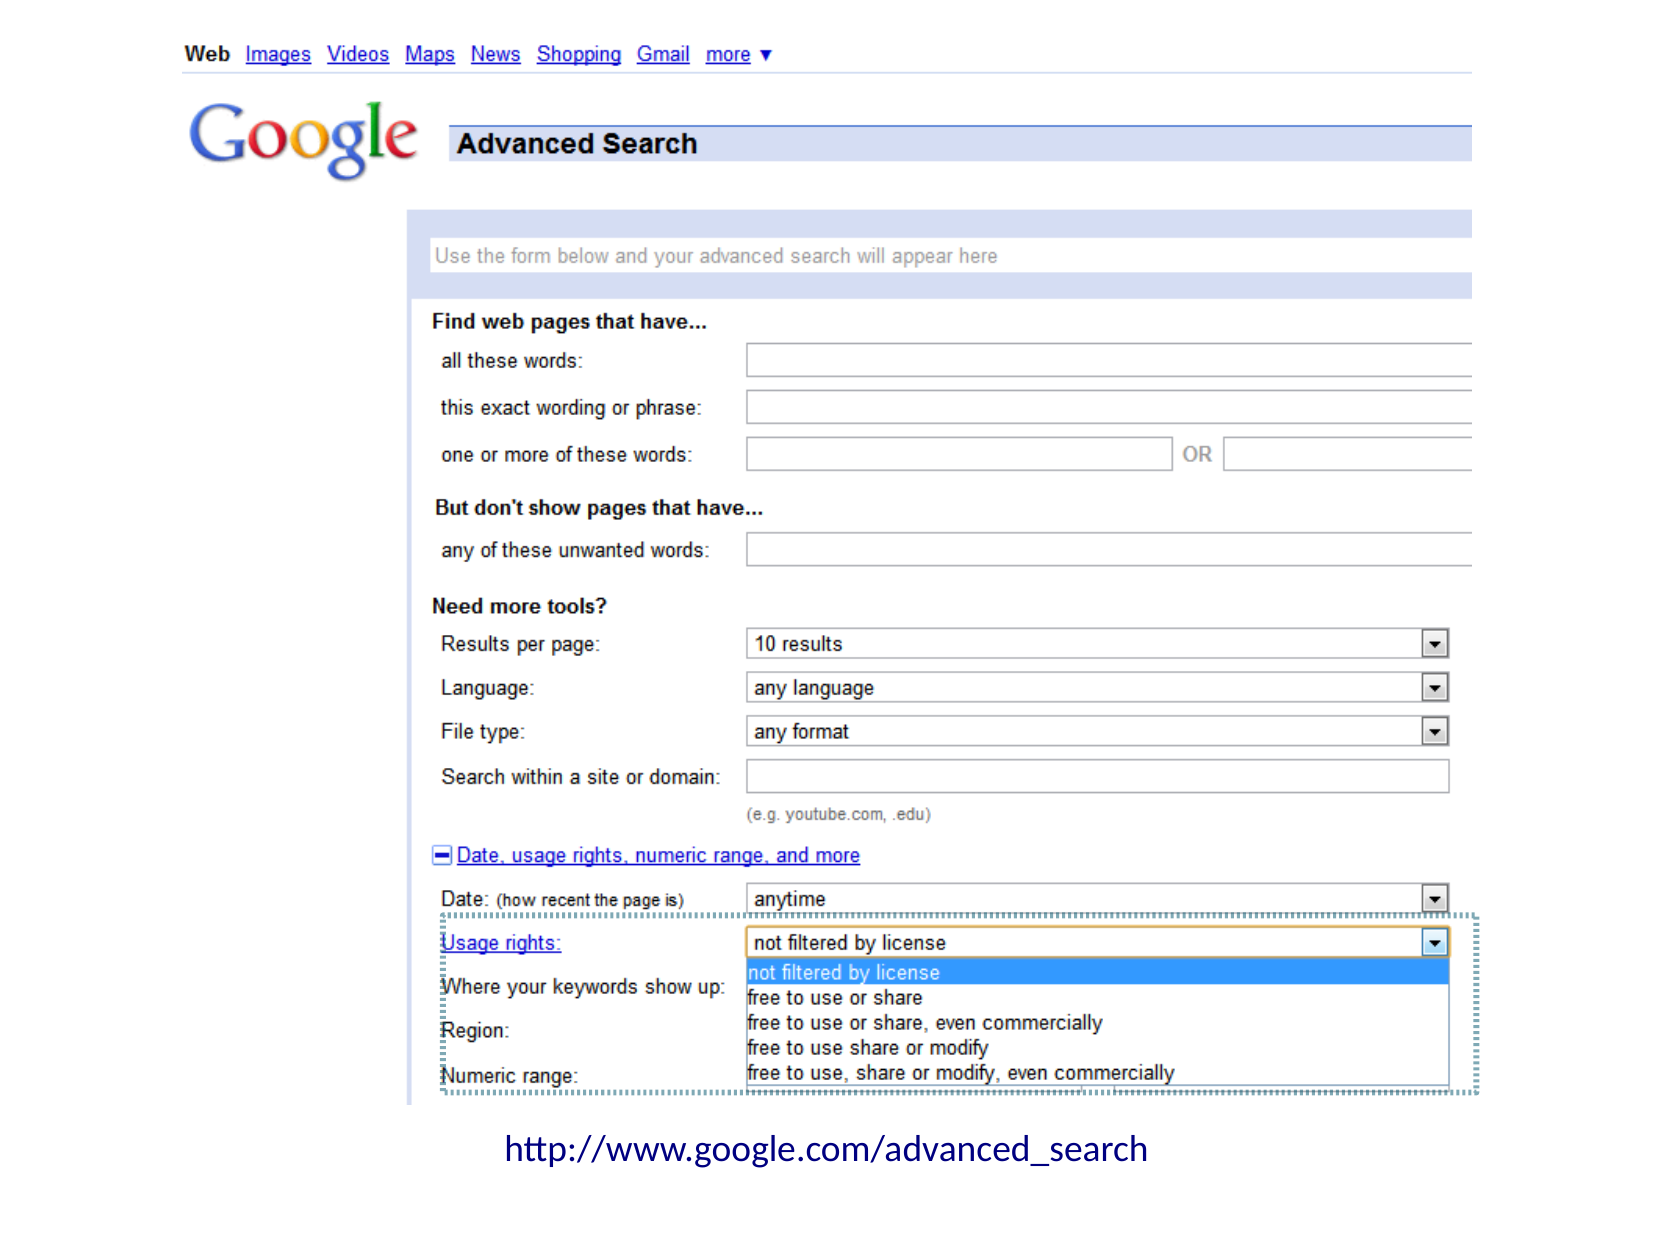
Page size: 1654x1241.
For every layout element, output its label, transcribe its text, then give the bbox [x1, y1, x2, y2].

title http://www.google.com/advanced_search [82, 1122, 1571, 1182]
picture [182, 41, 1472, 1105]
